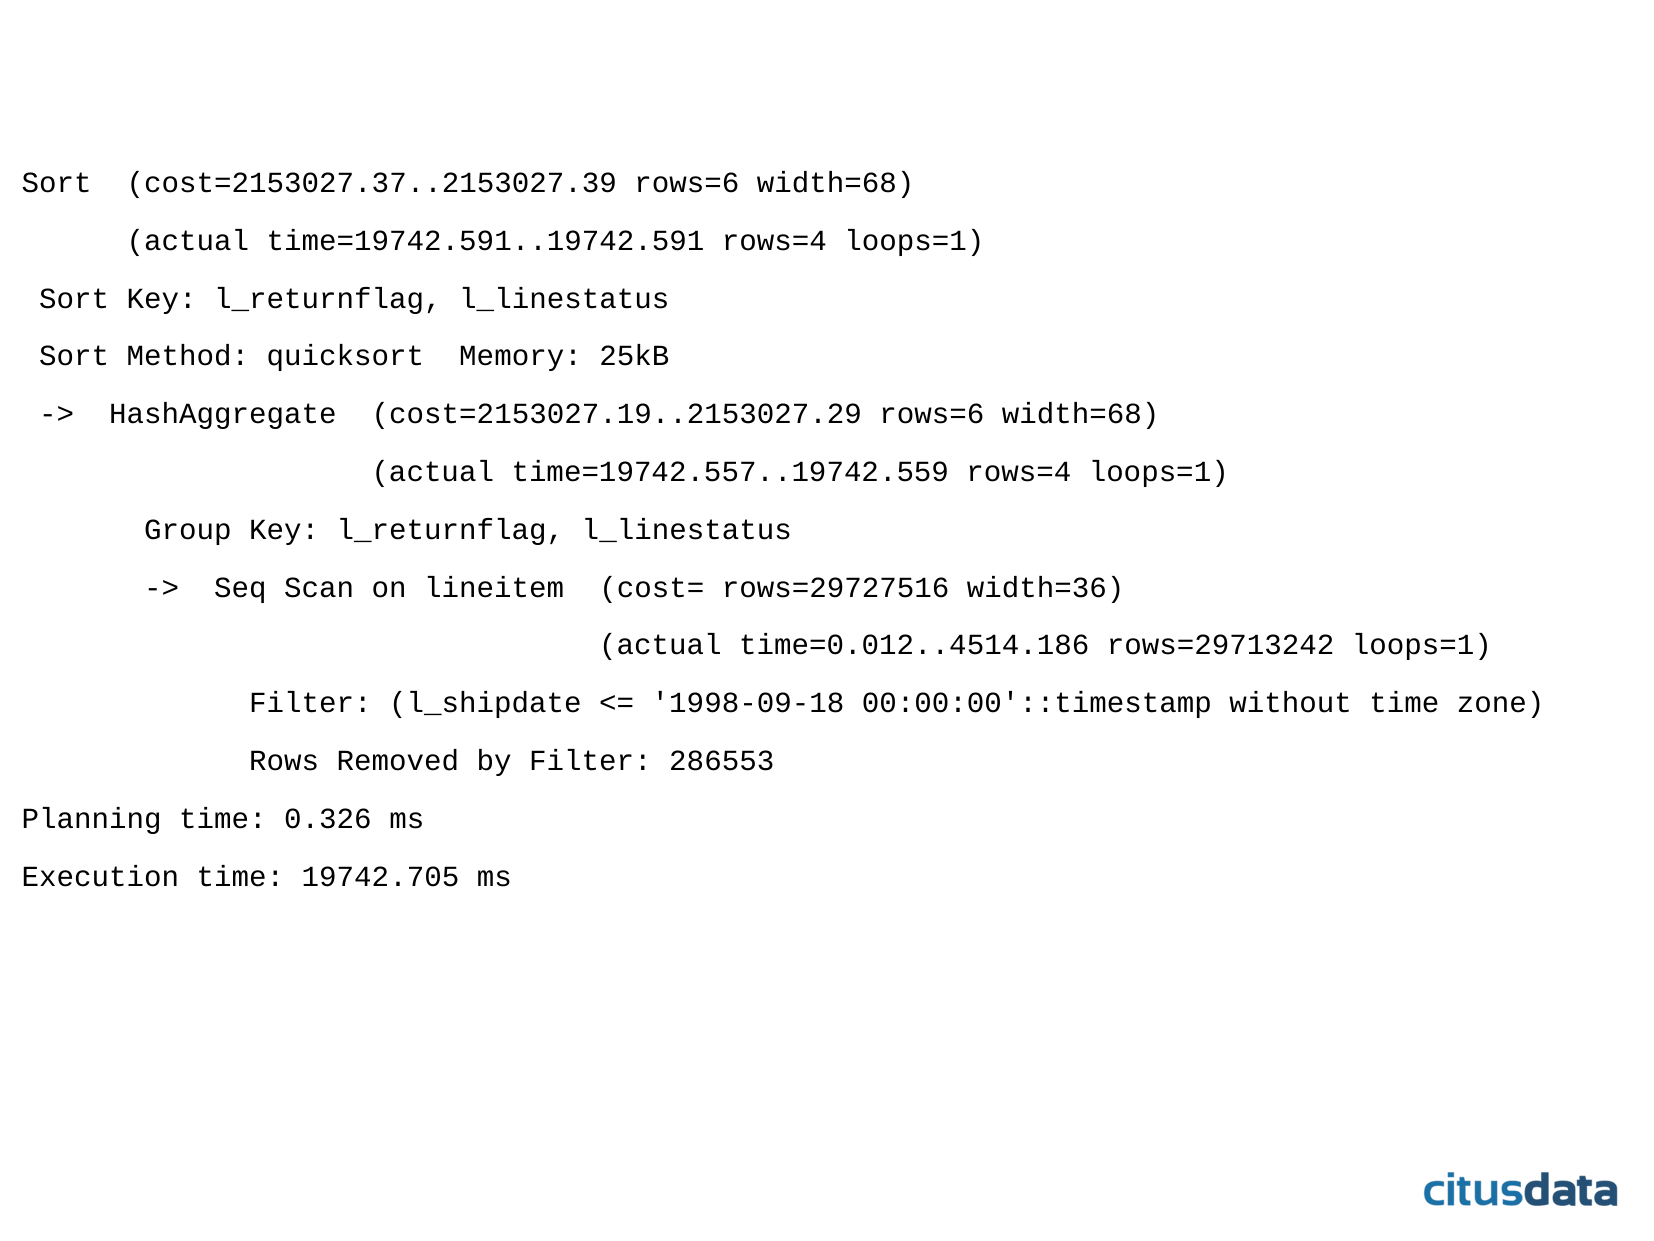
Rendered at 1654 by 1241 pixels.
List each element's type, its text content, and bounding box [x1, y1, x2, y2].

picture [1420, 1167, 1622, 1209]
text_box Sort (cost=2153027.37..2153027.39 rows=6 width=68) (actual time=19742.591..19742.591 rows=4 loops=1) Sort Key: l_returnflag, l_linestatus Sort Method: quicksort Memory: 25kB -> HashAggregate (cost=2153027.19..2153027.29 rows=6 width=68) (actual time=19742.557..19742.559 rows=4 loops=1) Group Key: l_returnflag, l_linestatus -> Seq Scan on lineitem (cost= rows=29727516 width=36) (actual time=0.012..4514.186 rows=29713242 loops=1) Filter: (l_shipdate <= '1998-09-18 00:00:00'::timestamp without time zone) Rows Removed by Filter: 286553 Planning time: 0.326 ms Execution time: 19742.705 ms [6, 4, 1654, 1156]
